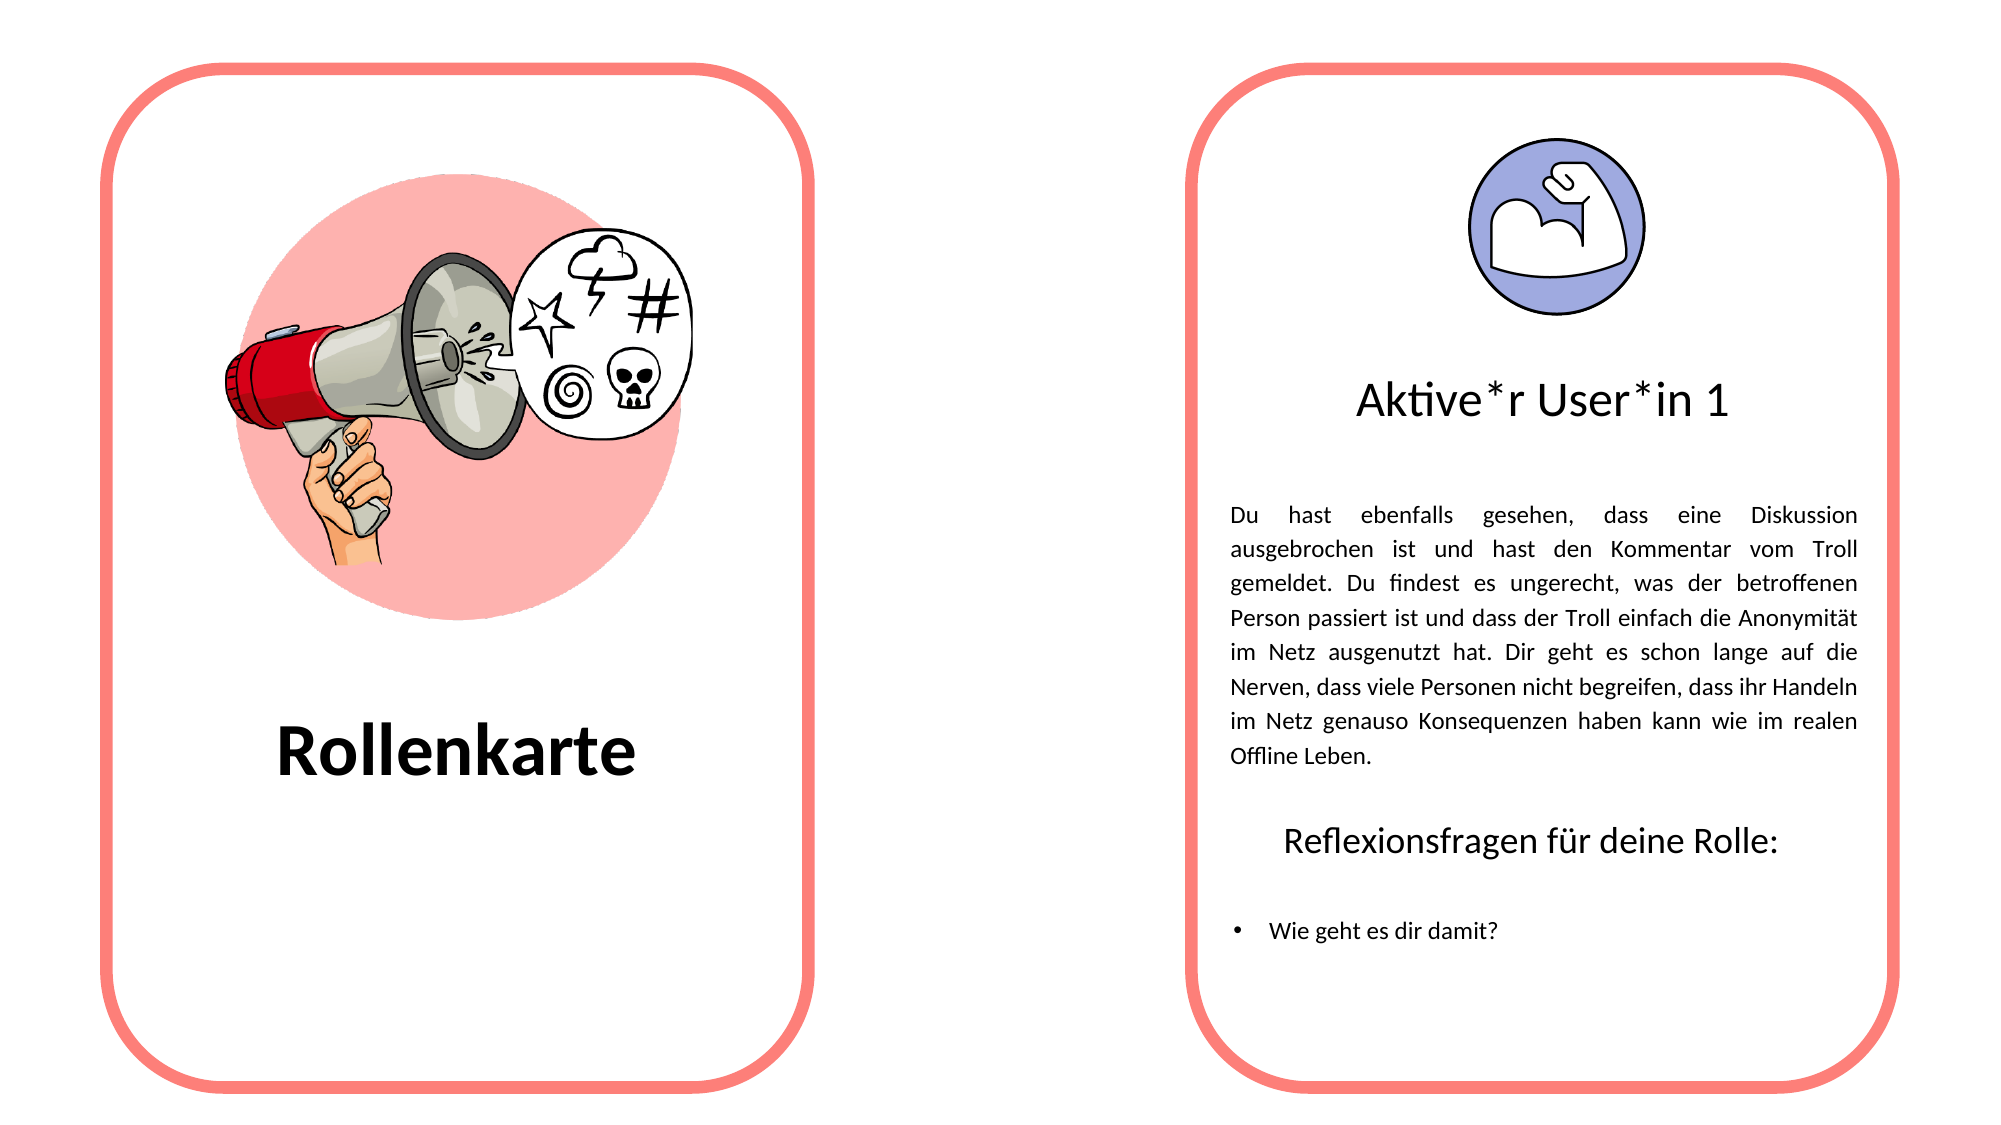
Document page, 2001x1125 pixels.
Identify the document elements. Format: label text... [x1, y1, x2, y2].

text_box Du hast ebenfalls gesehen, dass eine Diskussion ausgebrochen ist und hast den Kommentar vom Troll gemeldet. Du findest es ungerecht, was der betroffenen Person passiert ist und dass der Troll einfach die Anonymität im Netz ausgenutzt hat. Dir geht es schon lange auf die Nerven, dass viele Personen nicht begreifen, dass ihr Handeln im Netz genauso Konsequenzen haben kann wie im realen Offline Leben. [1215, 486, 1875, 785]
text_box Rollenkarte [159, 693, 756, 799]
text_box Reflexionsfragen für deine Rolle: [1268, 808, 1798, 870]
text_box Aktive*r User*in 1 [1210, 358, 1876, 434]
picture [1438, 108, 1675, 345]
picture [176, 162, 739, 631]
text_box Wie geht es dir damit? [1218, 892, 1883, 998]
